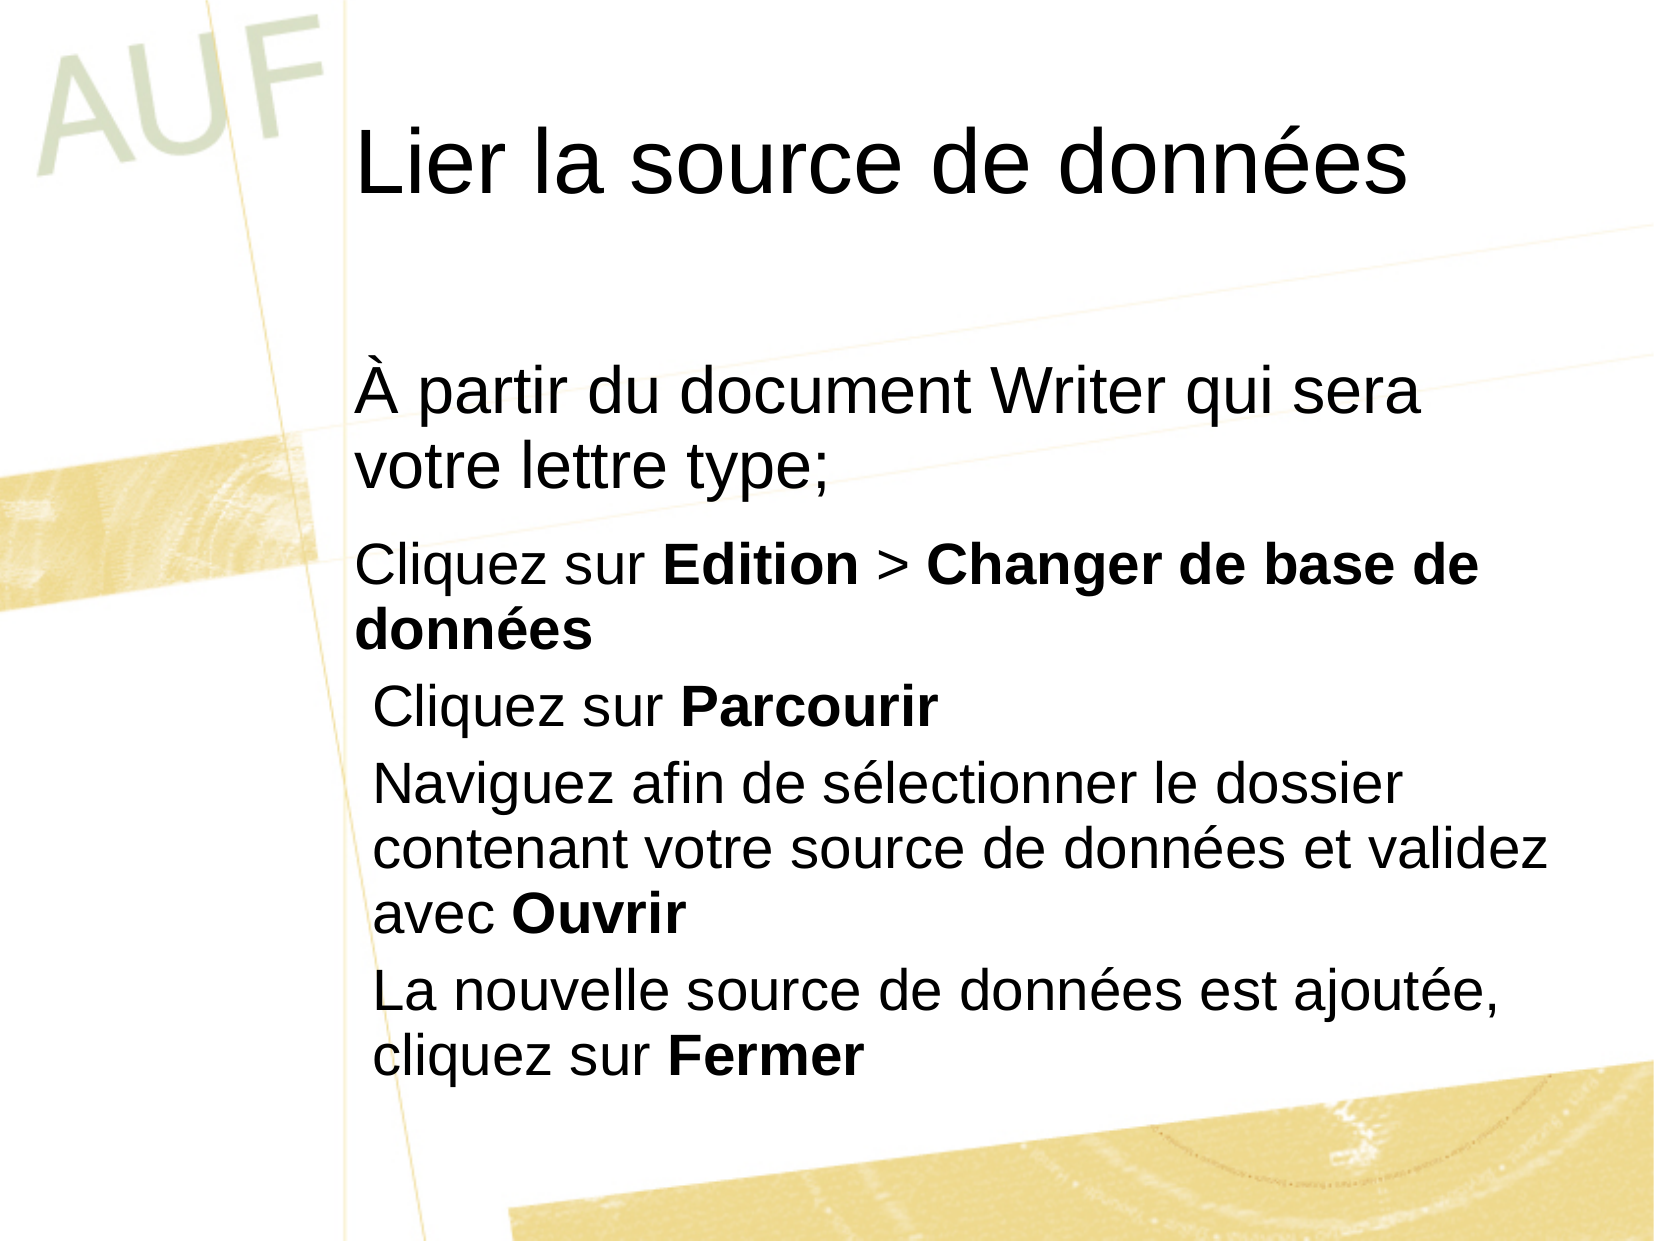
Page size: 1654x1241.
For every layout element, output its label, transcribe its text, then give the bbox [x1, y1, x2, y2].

picture [0, 0, 1654, 1241]
title Lier la source de données [88, 58, 1577, 266]
subtitle À partir du document Writer qui sera votre lettre type; Cliquez sur Edition > Changer de base de données Cliquez sur Parcourir Naviguez afin de sélectionner le dossier contenant votre source de données et validez avec Ouvrir La nouvelle source de données est ajoutée, cliquez sur Fermer [88, 288, 1577, 1152]
